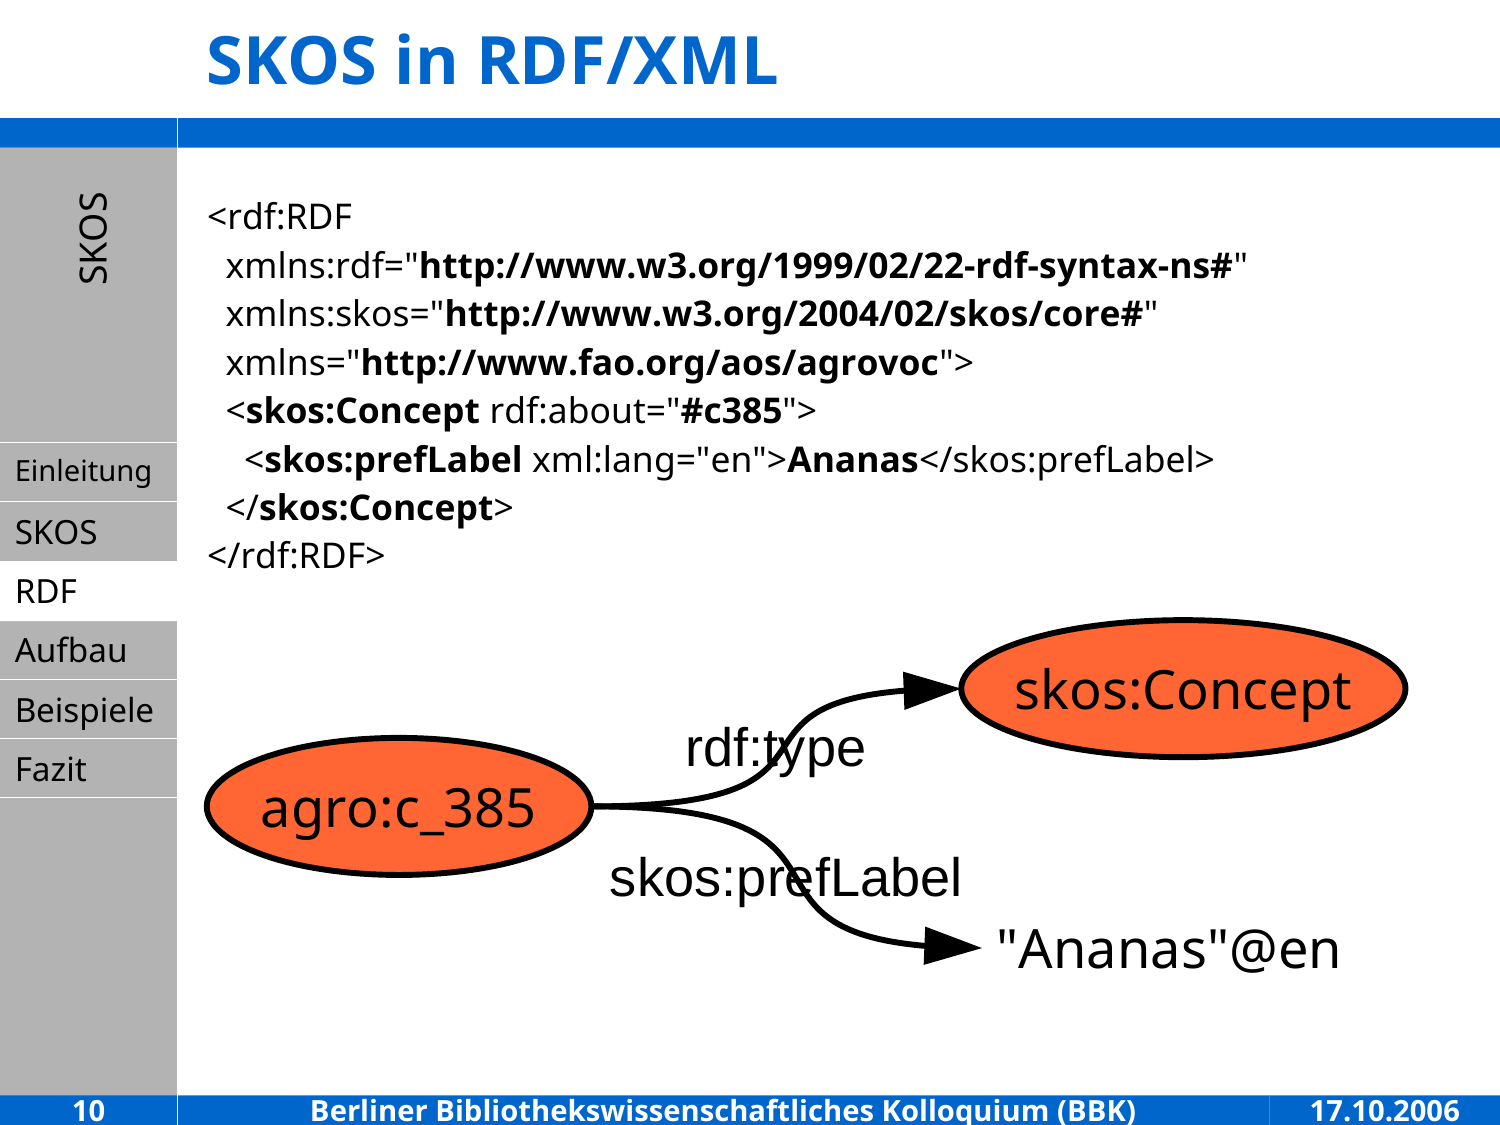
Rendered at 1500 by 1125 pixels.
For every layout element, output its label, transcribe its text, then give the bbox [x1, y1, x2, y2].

text_box agro:c_385 [206, 737, 592, 875]
title SKOS in RDF/XML [206, 0, 1477, 119]
text_box <rdf:RDF xmlns:rdf="http://www.w3.org/1999/02/22-rdf-syntax-ns#" xmlns:skos="http://www.w3.org/2004/02/skos/core#" xmlns="http://www.fao.org/aos/agrovoc"> <skos:Concept rdf:about="#c385"> <skos:prefLabel xml:lang="en">Ananas</skos:prefLabel> </skos:Concept> </rdf:RDF> [192, 184, 1500, 544]
text_box skos:Concept [961, 620, 1406, 758]
text_box RDF [0, 561, 178, 621]
text_box "Ananas"@en [981, 903, 1382, 985]
